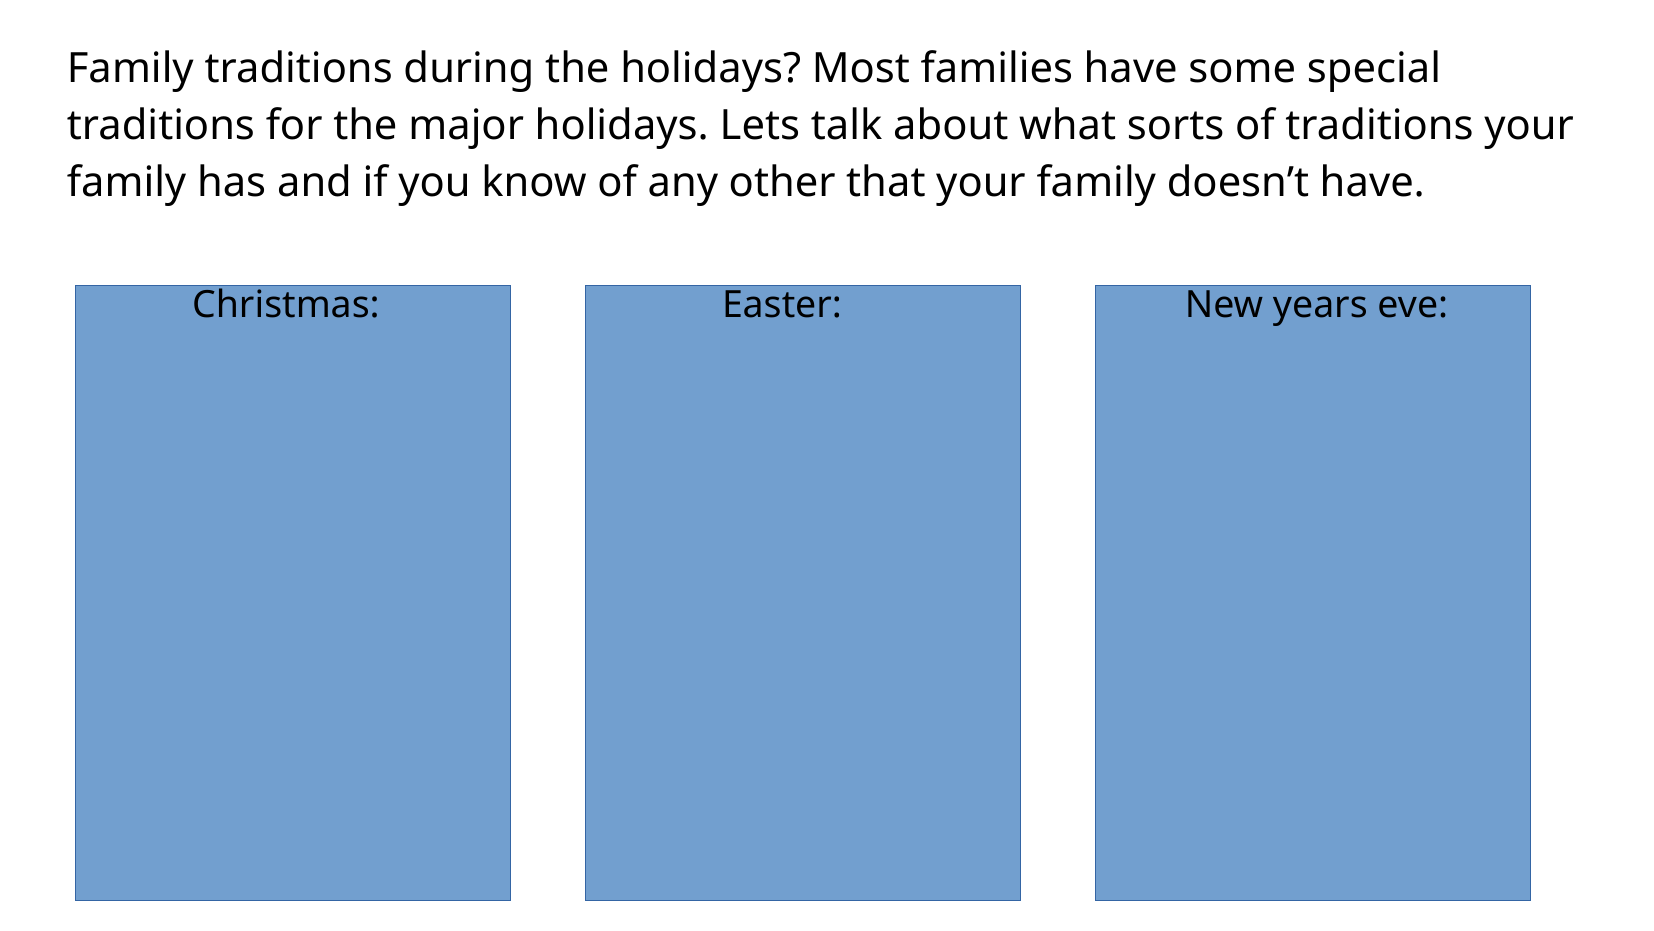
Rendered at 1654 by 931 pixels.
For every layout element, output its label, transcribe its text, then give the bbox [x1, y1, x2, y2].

text_box New years eve: [1170, 270, 1469, 346]
text_box Easter: [707, 270, 946, 376]
text_box [585, 285, 1021, 901]
text_box Family traditions during the holidays? Most families have some special traditions for the major holidays. Lets talk about what sorts of traditions your family has and if you know of any other that your family doesn’t have. [52, 30, 1636, 314]
text_box [75, 285, 511, 901]
text_box [1095, 285, 1531, 901]
text_box Christmas: [177, 269, 391, 346]
